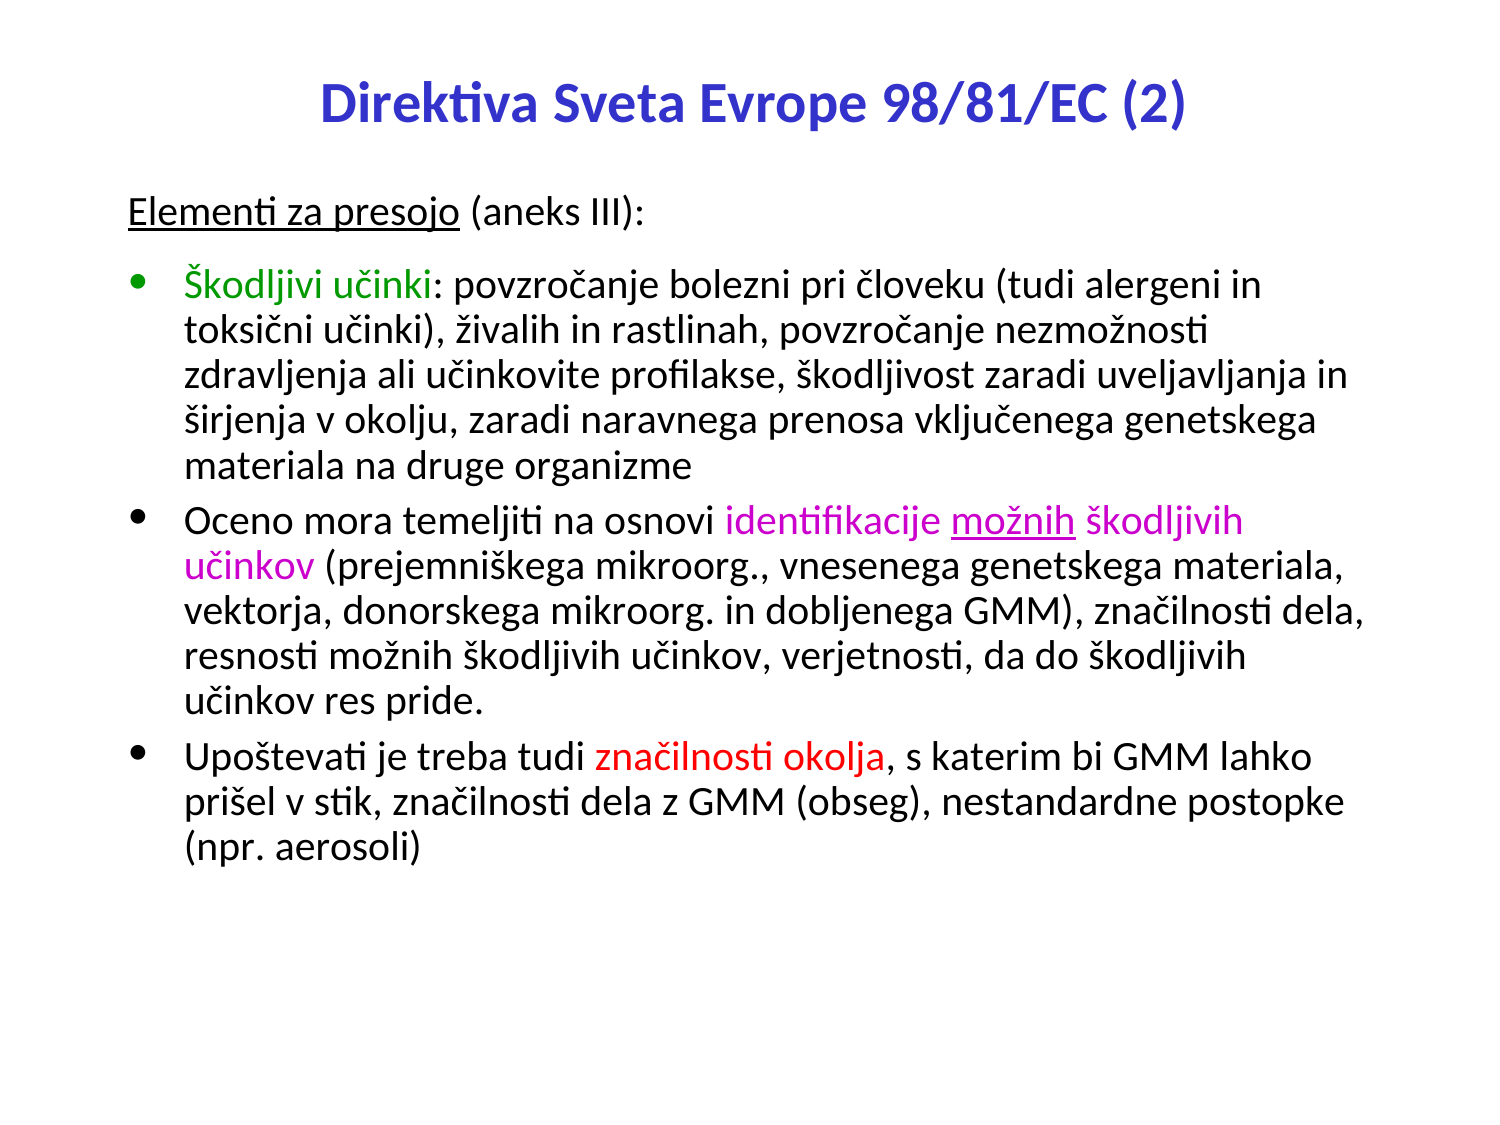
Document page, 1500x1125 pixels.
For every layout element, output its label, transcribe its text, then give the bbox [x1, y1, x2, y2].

title Direktiva Sveta Evrope 98/81/EC (2) [116, 34, 1392, 165]
list Elementi za presojo (aneks III): Škodljivi učinki: povzročanje bolezni pri človeku (tudi alergeni in toksični učinki), živalih in rastlinah, povzročanje nezmožnosti zdravljenja ali učinkovite profilakse, škodljivost zaradi uveljavljanja in širjenja v okolju, zaradi naravnega prenosa vključenega genetskega materiala na druge organizme Oceno mora temeljiti na osnovi identifikacije možnih škodljivih učinkov (prejemniškega mikroorg., vnesenega genetskega materiala, vektorja, donorskega mikroorg. in dobljenega GMM), značilnosti dela, resnosti možnih škodljivih učinkov, verjetnosti, da do škodljivih učinkov res pride. Upoštevati je treba tudi značilnosti okolja, s katerim bi GMM lahko prišel v stik, značilnosti dela z GMM (obseg), nestandardne postopke (npr. aerosoli) [112, 181, 1388, 1000]
